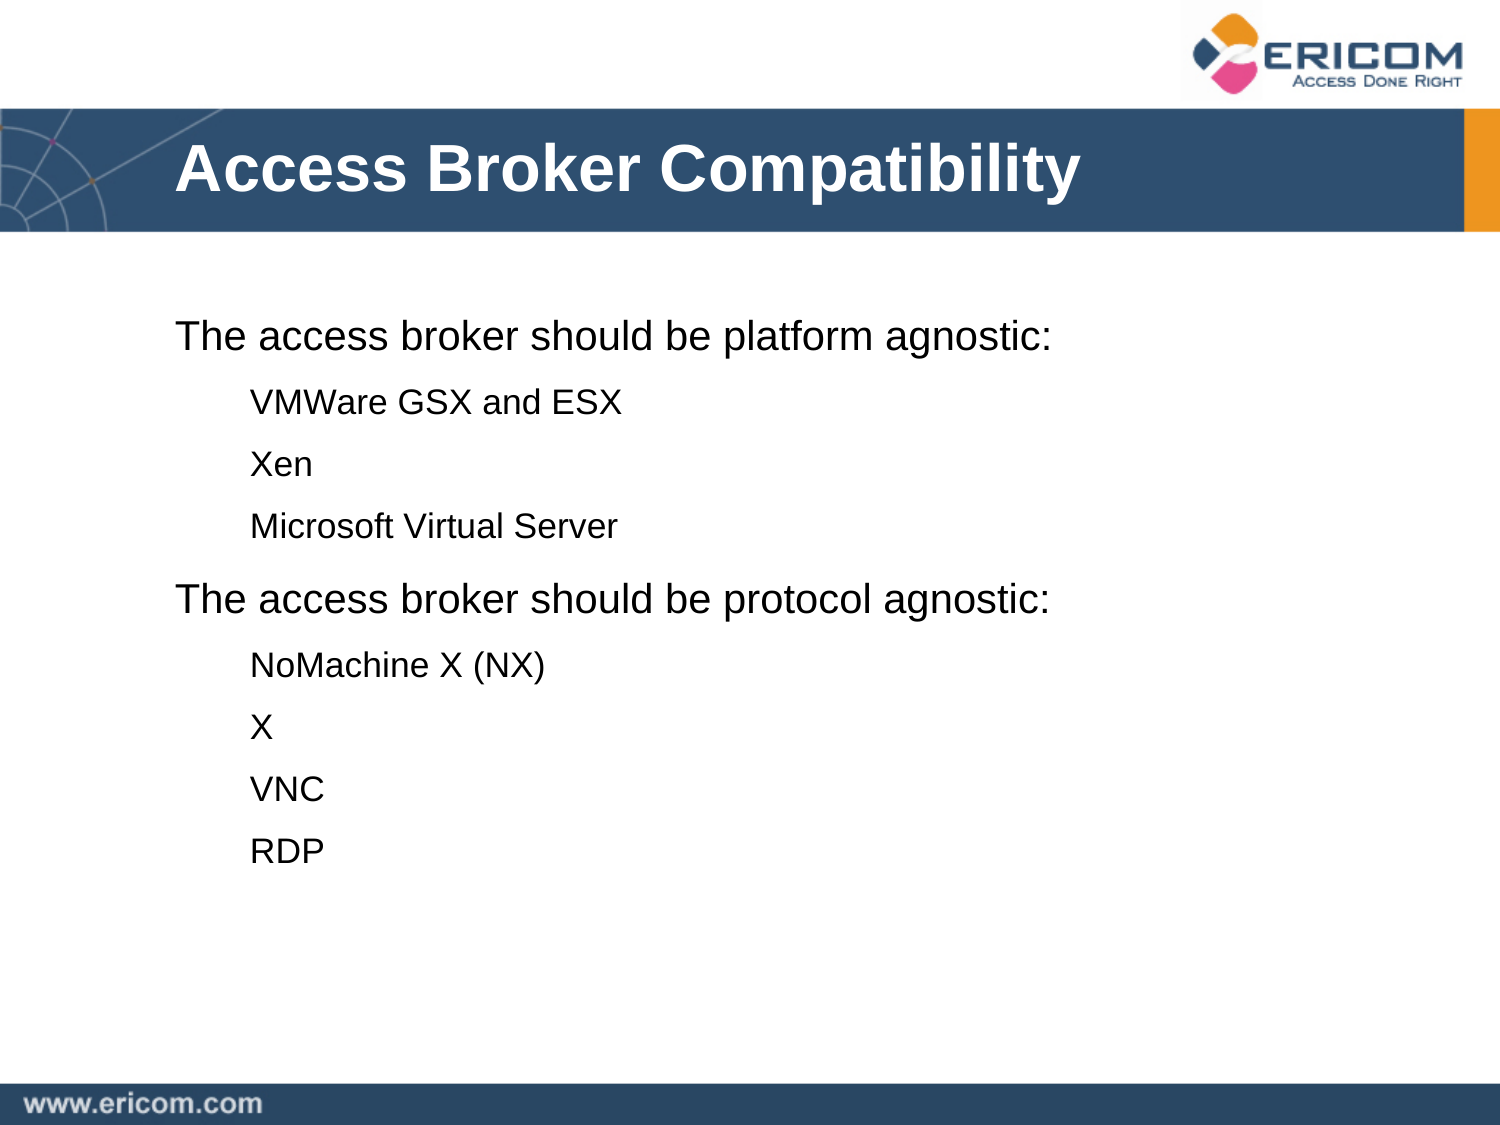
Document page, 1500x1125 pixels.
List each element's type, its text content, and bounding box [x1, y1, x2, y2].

picture [0, 0, 1500, 1125]
title Access Broker Compatibility [174, 74, 1438, 263]
list The access broker should be platform agnostic: VMWare GSX and ESX Xen Microsoft Virtual Server The access broker should be protocol agnostic: NoMachine X (NX) X VNC RDP [174, 312, 1438, 988]
